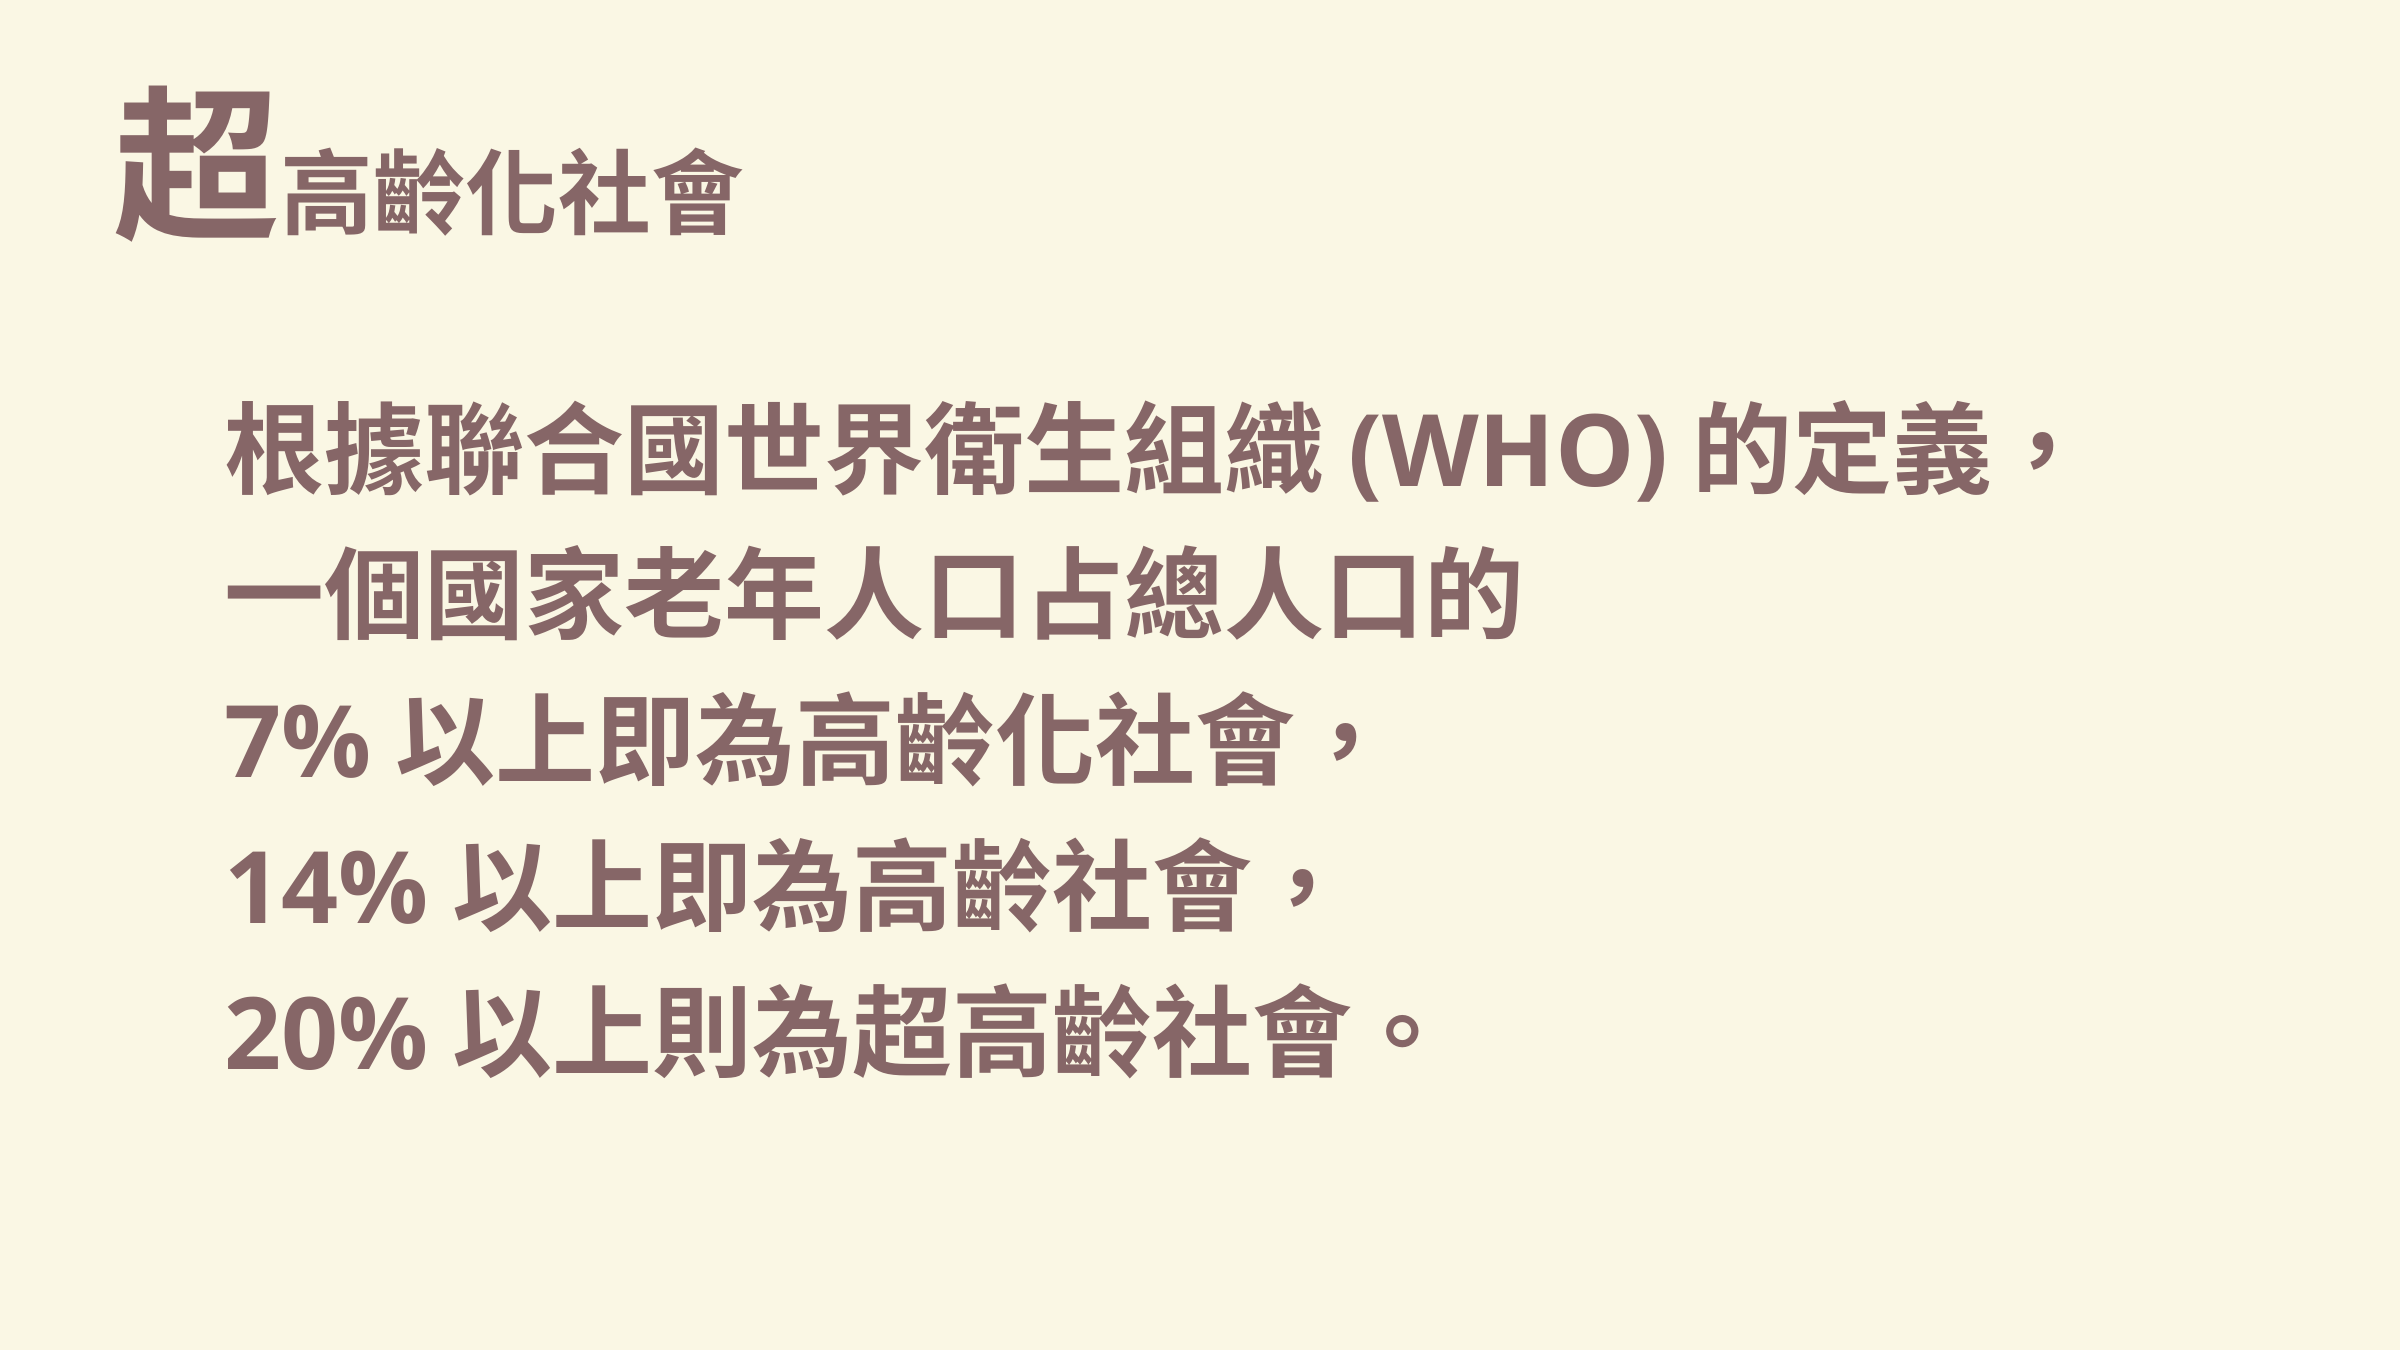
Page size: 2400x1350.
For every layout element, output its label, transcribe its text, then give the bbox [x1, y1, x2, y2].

text_box 根據聯合國世界衛生組織(WHO)的定義， 一個國家老年人口占總人口的 7%以上即為高齡化社會， 14%以上即為高齡社會， 20%以上則為超高齡社會。 [209, 353, 2100, 1097]
text_box 超高齡化社會 [114, 136, 1392, 315]
